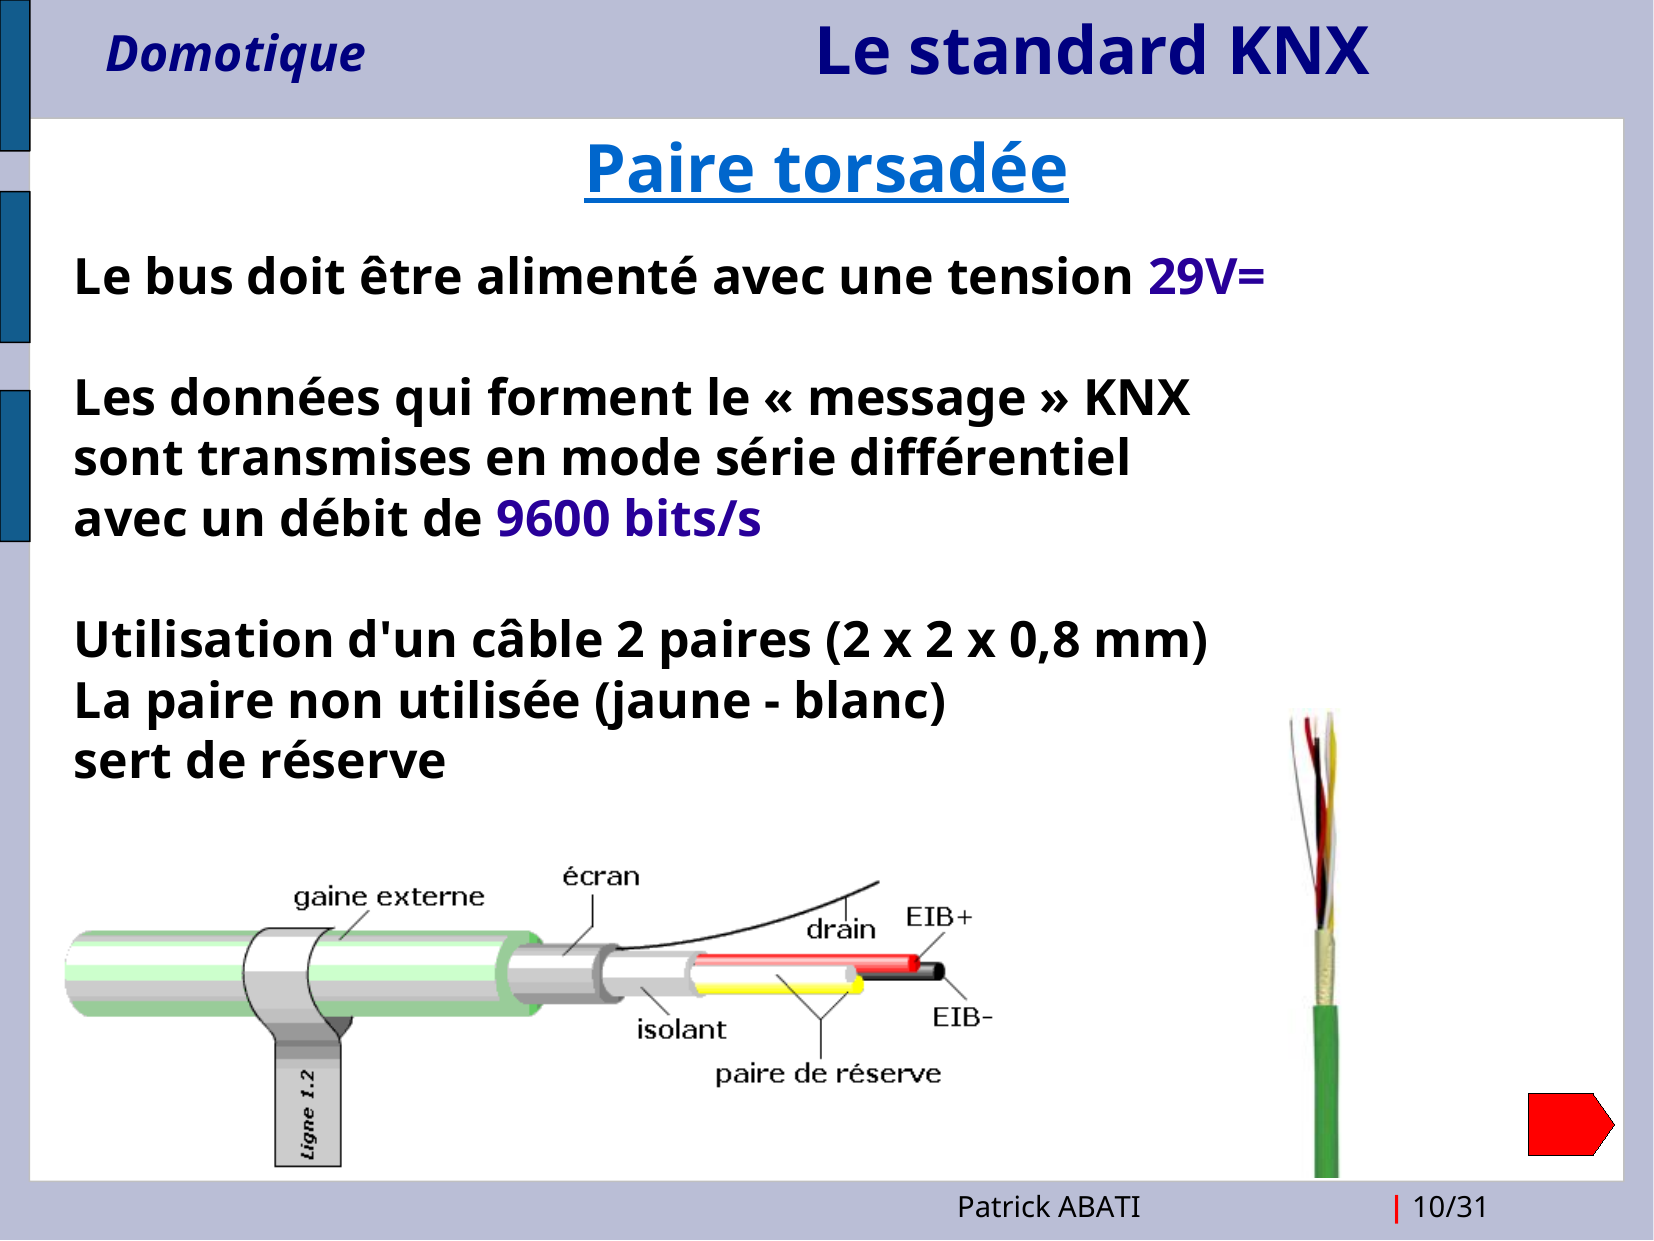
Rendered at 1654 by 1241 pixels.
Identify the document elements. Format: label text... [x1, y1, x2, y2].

text_box [1528, 1093, 1615, 1156]
text_box Paire torsadée [29, 118, 1624, 215]
picture [1239, 794, 1397, 1178]
text_box Le bus doit être alimenté avec une tension 29V= Les données qui forment le « message » KNX sont transmises en mode série différentiel avec un débit de 9600 bits/s Utilisation d'un câble 2 paires (2 x 2 x 0,8 mm) La paire non utilisée (jaune - blanc) sert de réserve [59, 236, 1595, 794]
picture [62, 865, 994, 1169]
